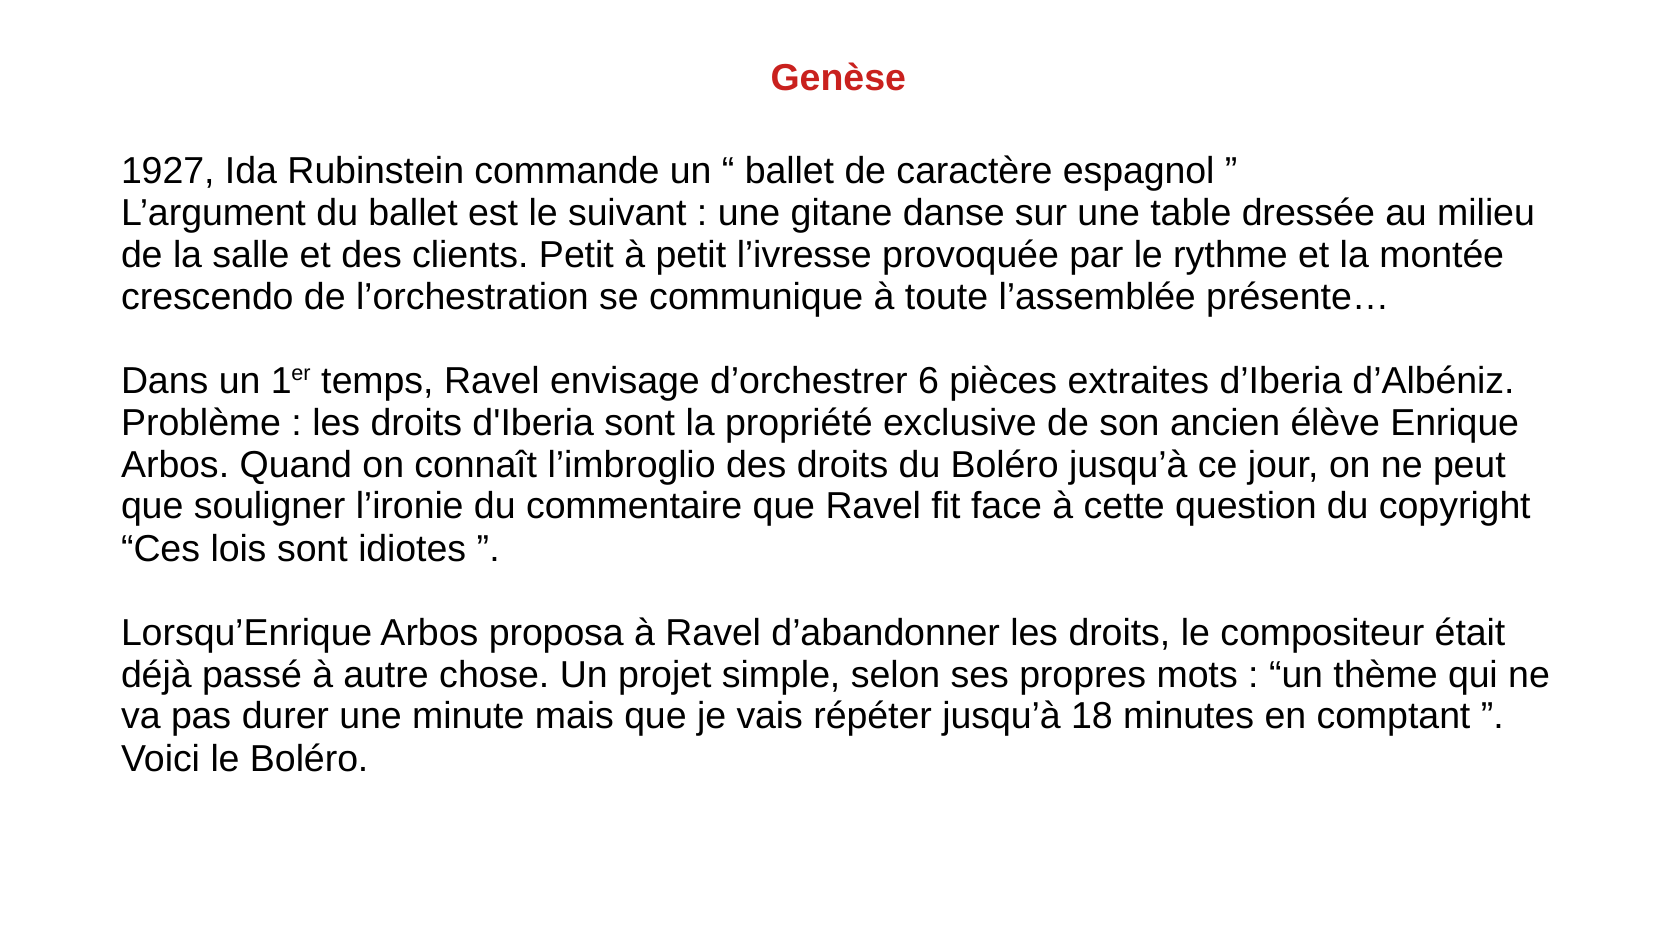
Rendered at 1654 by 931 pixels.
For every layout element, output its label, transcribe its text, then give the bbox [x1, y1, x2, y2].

text_box 1927, Ida Rubinstein commande un “ ballet de caractère espagnol ” L’argument du ballet est le suivant : une gitane danse sur une table dressée au milieu de la salle et des clients. Petit à petit l’ivresse provoquée par le rythme et la montée crescendo de l’orchestration se communique à toute l’assemblée présente… Dans un 1er temps, Ravel envisage d’orchestrer 6 pièces extraites d’Iberia d’Albéniz. Problème : les droits d'Iberia sont la propriété exclusive de son ancien élève Enrique Arbos. Quand on connaît l’imbroglio des droits du Boléro jusqu’à ce jour, on ne peut que souligner l’ironie du commentaire que Ravel fit face à cette question du copyright “Ces lois sont idiotes ”. Lorsqu’Enrique Arbos proposa à Ravel d’abandonner les droits, le compositeur était déjà passé à autre chose. Un projet simple, selon ses propres mots : “un thème qui ne va pas durer une minute mais que je vais répéter jusqu’à 18 minutes en comptant ”. Voici le Boléro. [106, 141, 1583, 829]
text_box Genèse [755, 49, 945, 107]
